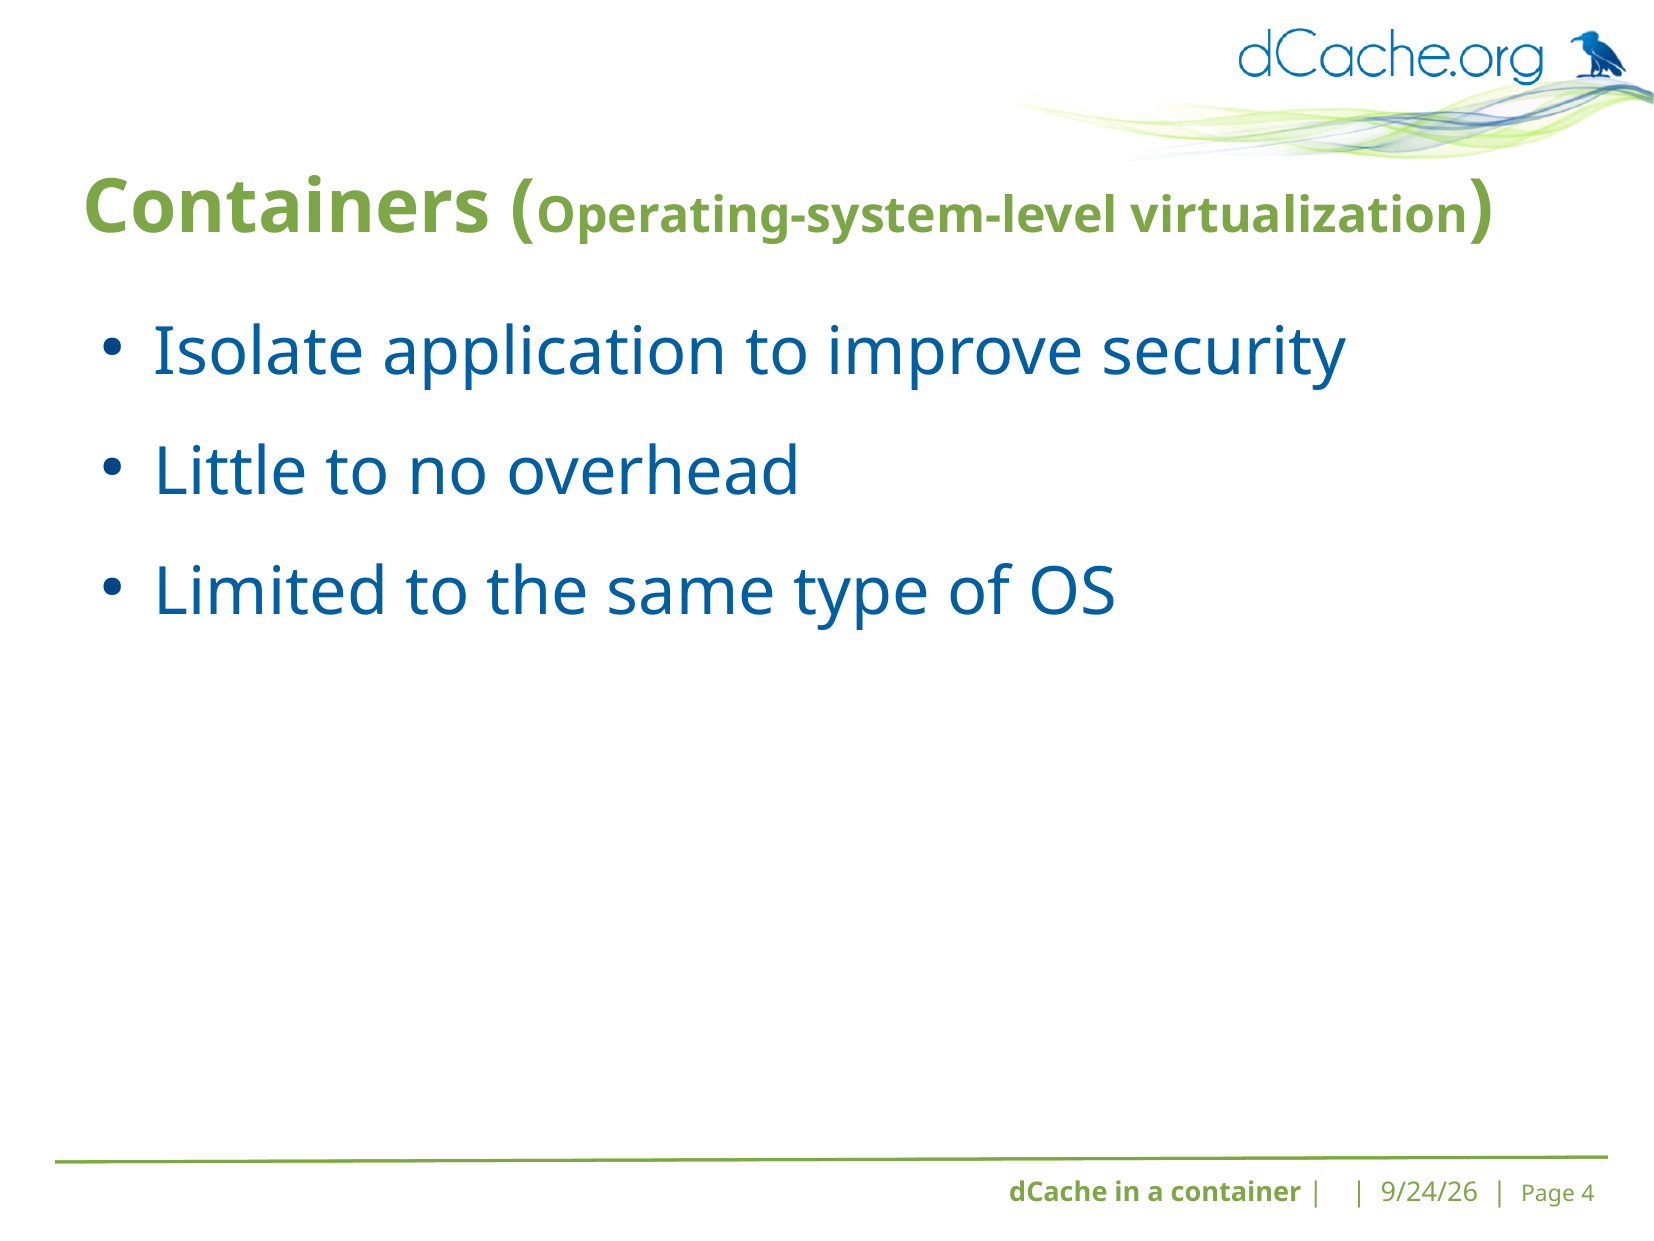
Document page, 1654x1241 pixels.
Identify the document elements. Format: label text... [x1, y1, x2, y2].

title Containers (Operating-system-level virtualization) [82, 155, 1605, 252]
list Isolate application to improve security Little to no overhead Limited to the same type of OS [82, 302, 1571, 1023]
picture [956, 16, 1654, 169]
